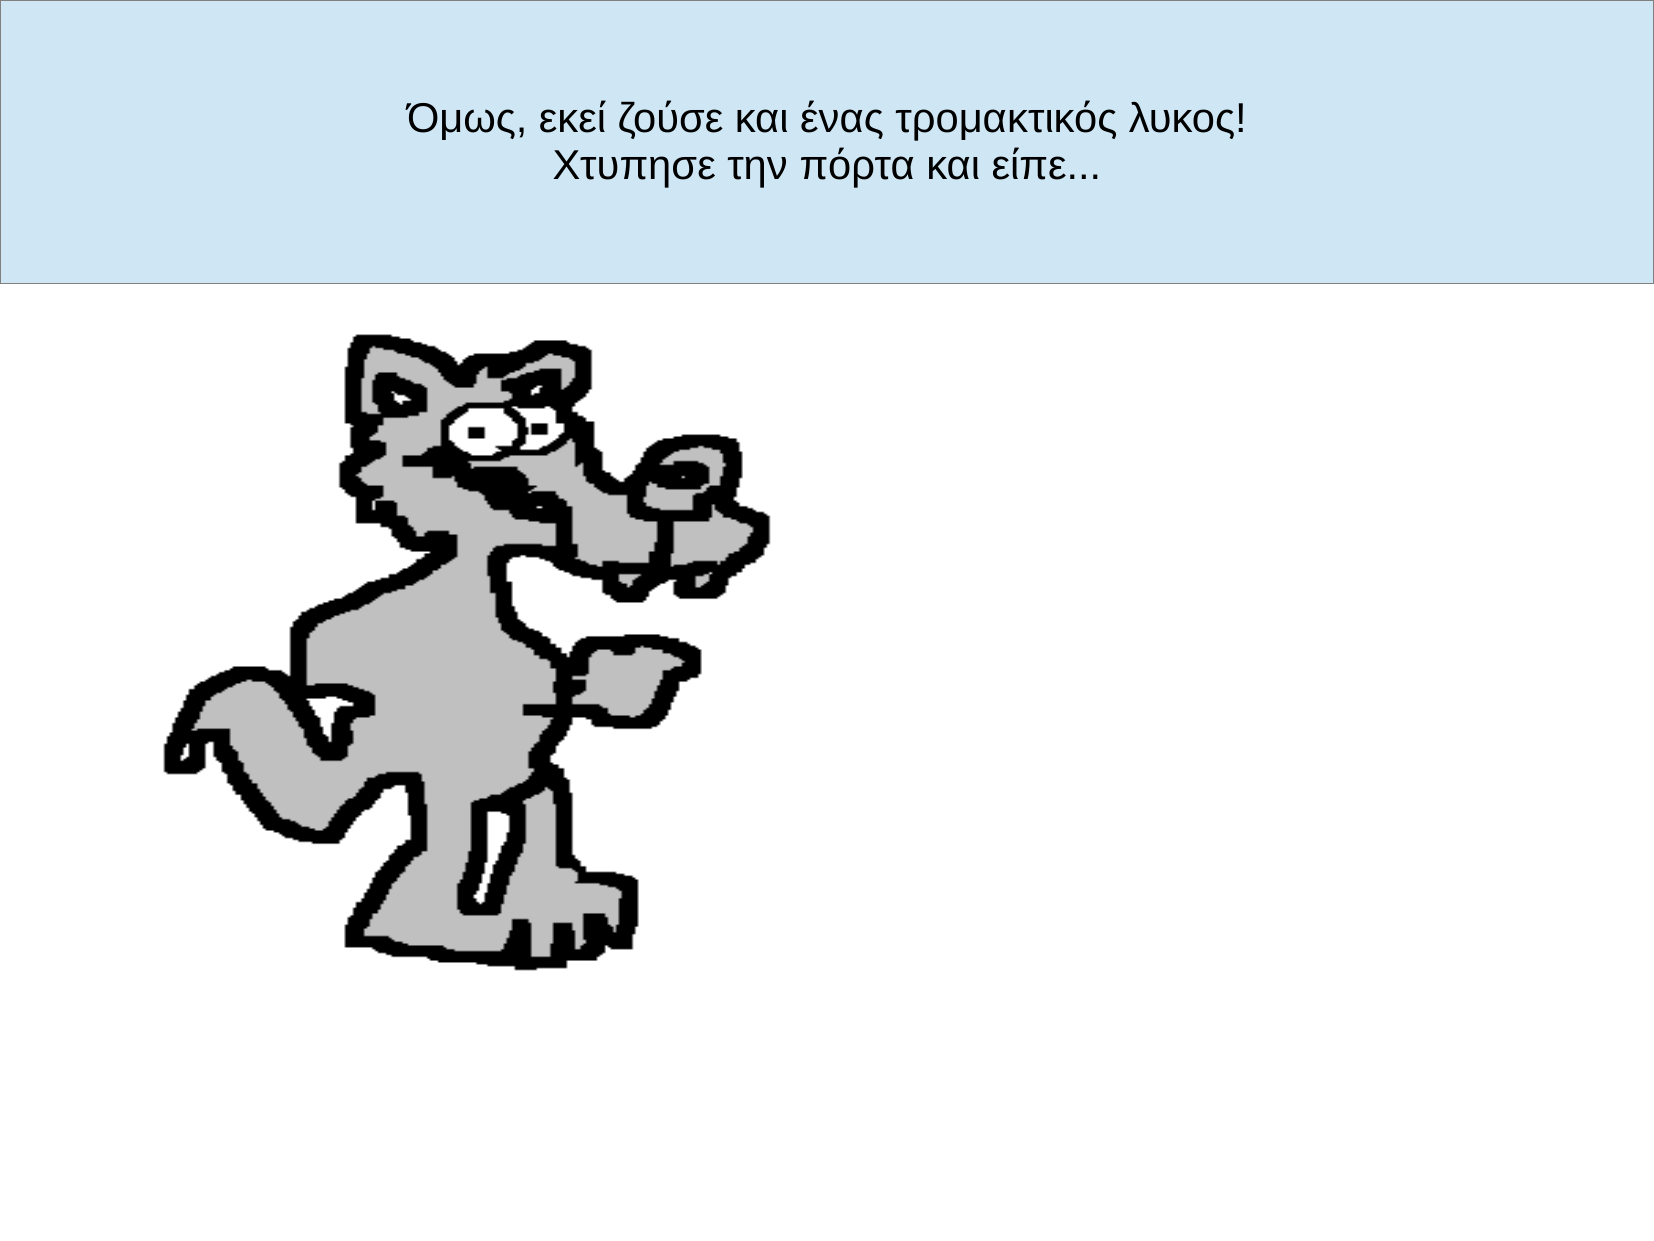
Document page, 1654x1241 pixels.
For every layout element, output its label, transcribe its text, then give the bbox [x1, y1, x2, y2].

picture [83, 290, 910, 1010]
text_box Όμως, εκεί ζούσε και ένας τρομακτικός λυκος! Χτυπησε την πόρτα και είπε... [0, 0, 1654, 284]
